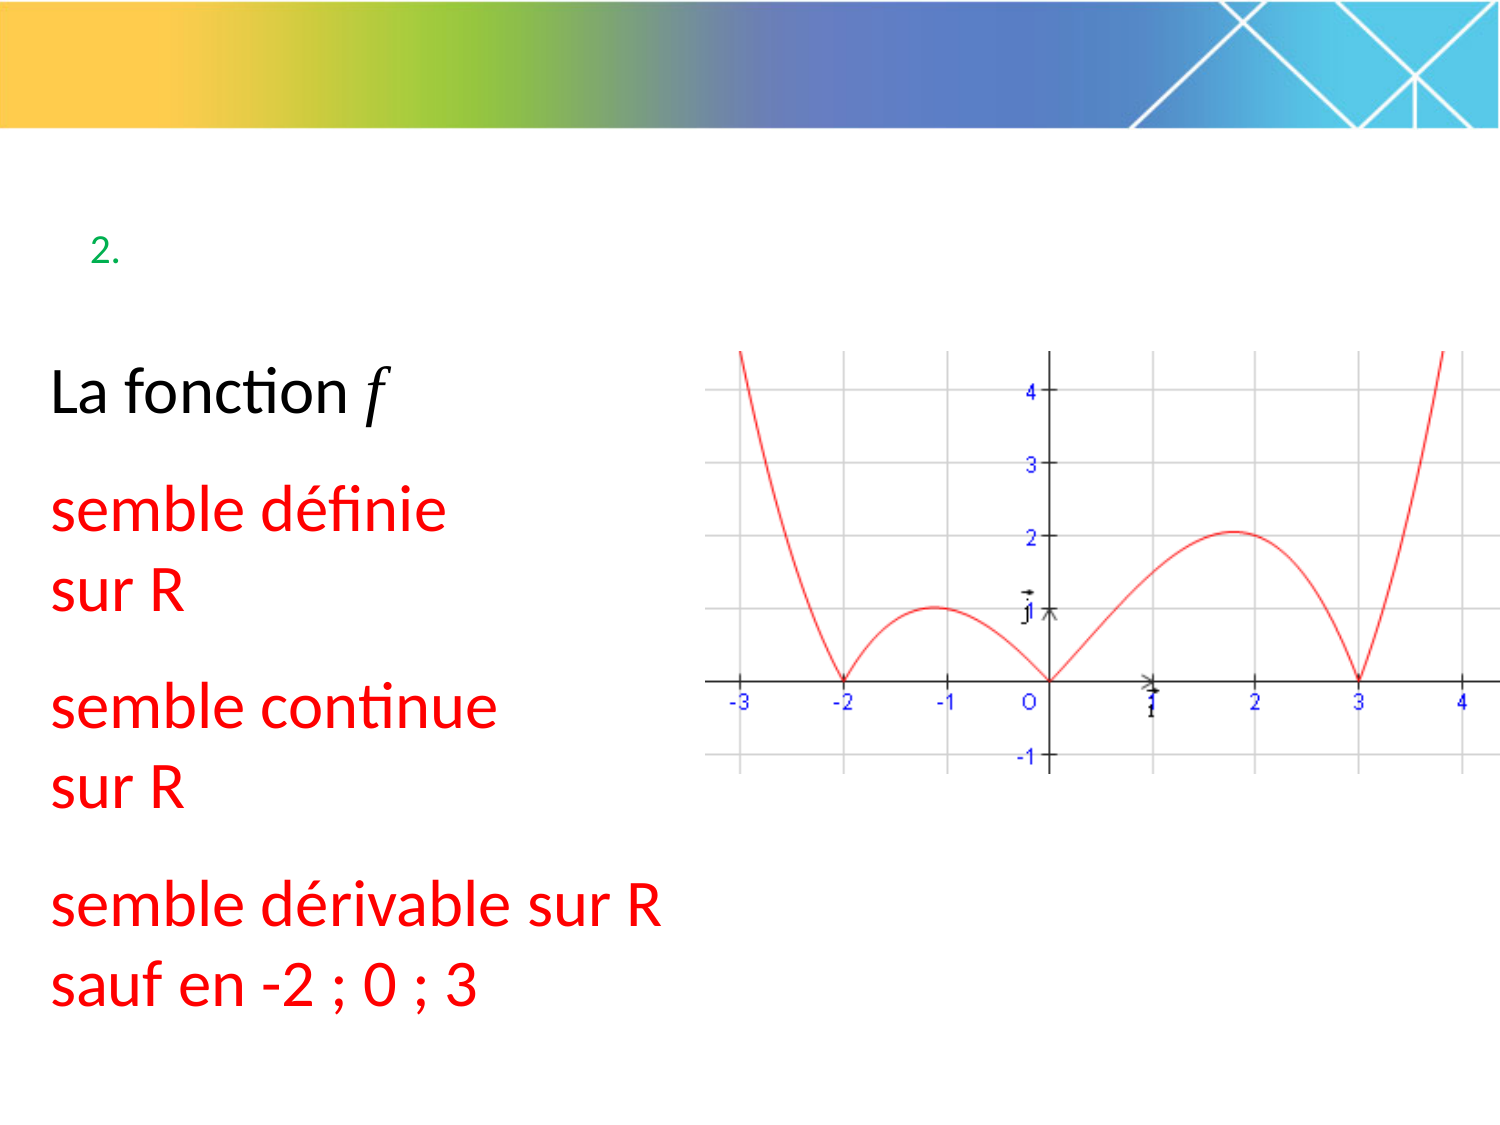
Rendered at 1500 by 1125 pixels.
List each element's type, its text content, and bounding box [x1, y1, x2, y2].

picture [0, 0, 1500, 130]
title [75, 164, 1425, 305]
text_box La fonction f semble définie sur R semble continue sur R semble dérivable sur R sauf en -2 ; 0 ; 3 [35, 339, 715, 1027]
picture [705, 351, 1500, 774]
